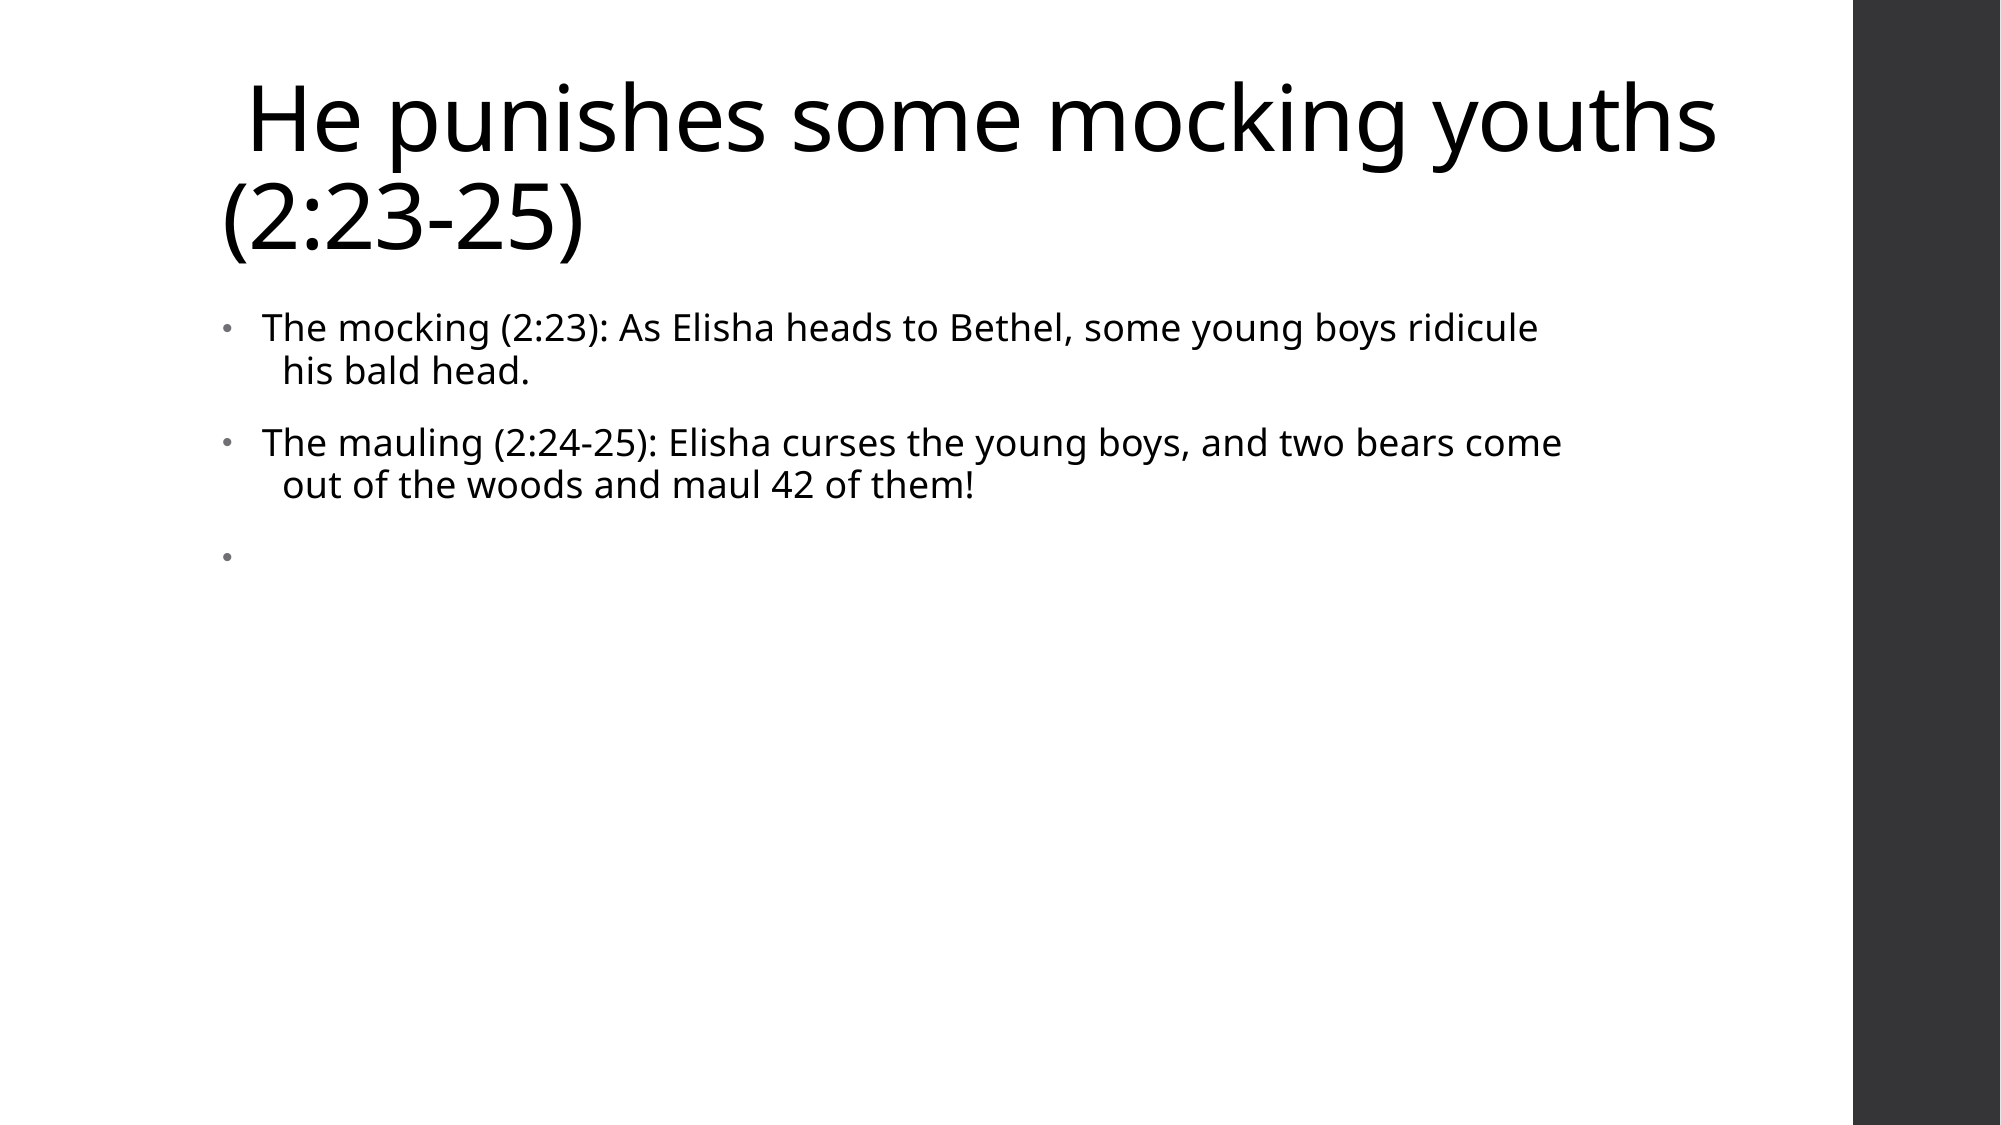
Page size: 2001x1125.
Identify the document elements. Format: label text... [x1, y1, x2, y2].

list The mocking (2:23): As Elisha heads to Bethel, some young boys ridicule his bald head. The mauling (2:24-25): Elisha curses the young boys, and two bears come out of the woods and maul 42 of them! [206, 299, 1617, 1014]
title He punishes some mocking youths (2:23-25) [206, 60, 1797, 278]
